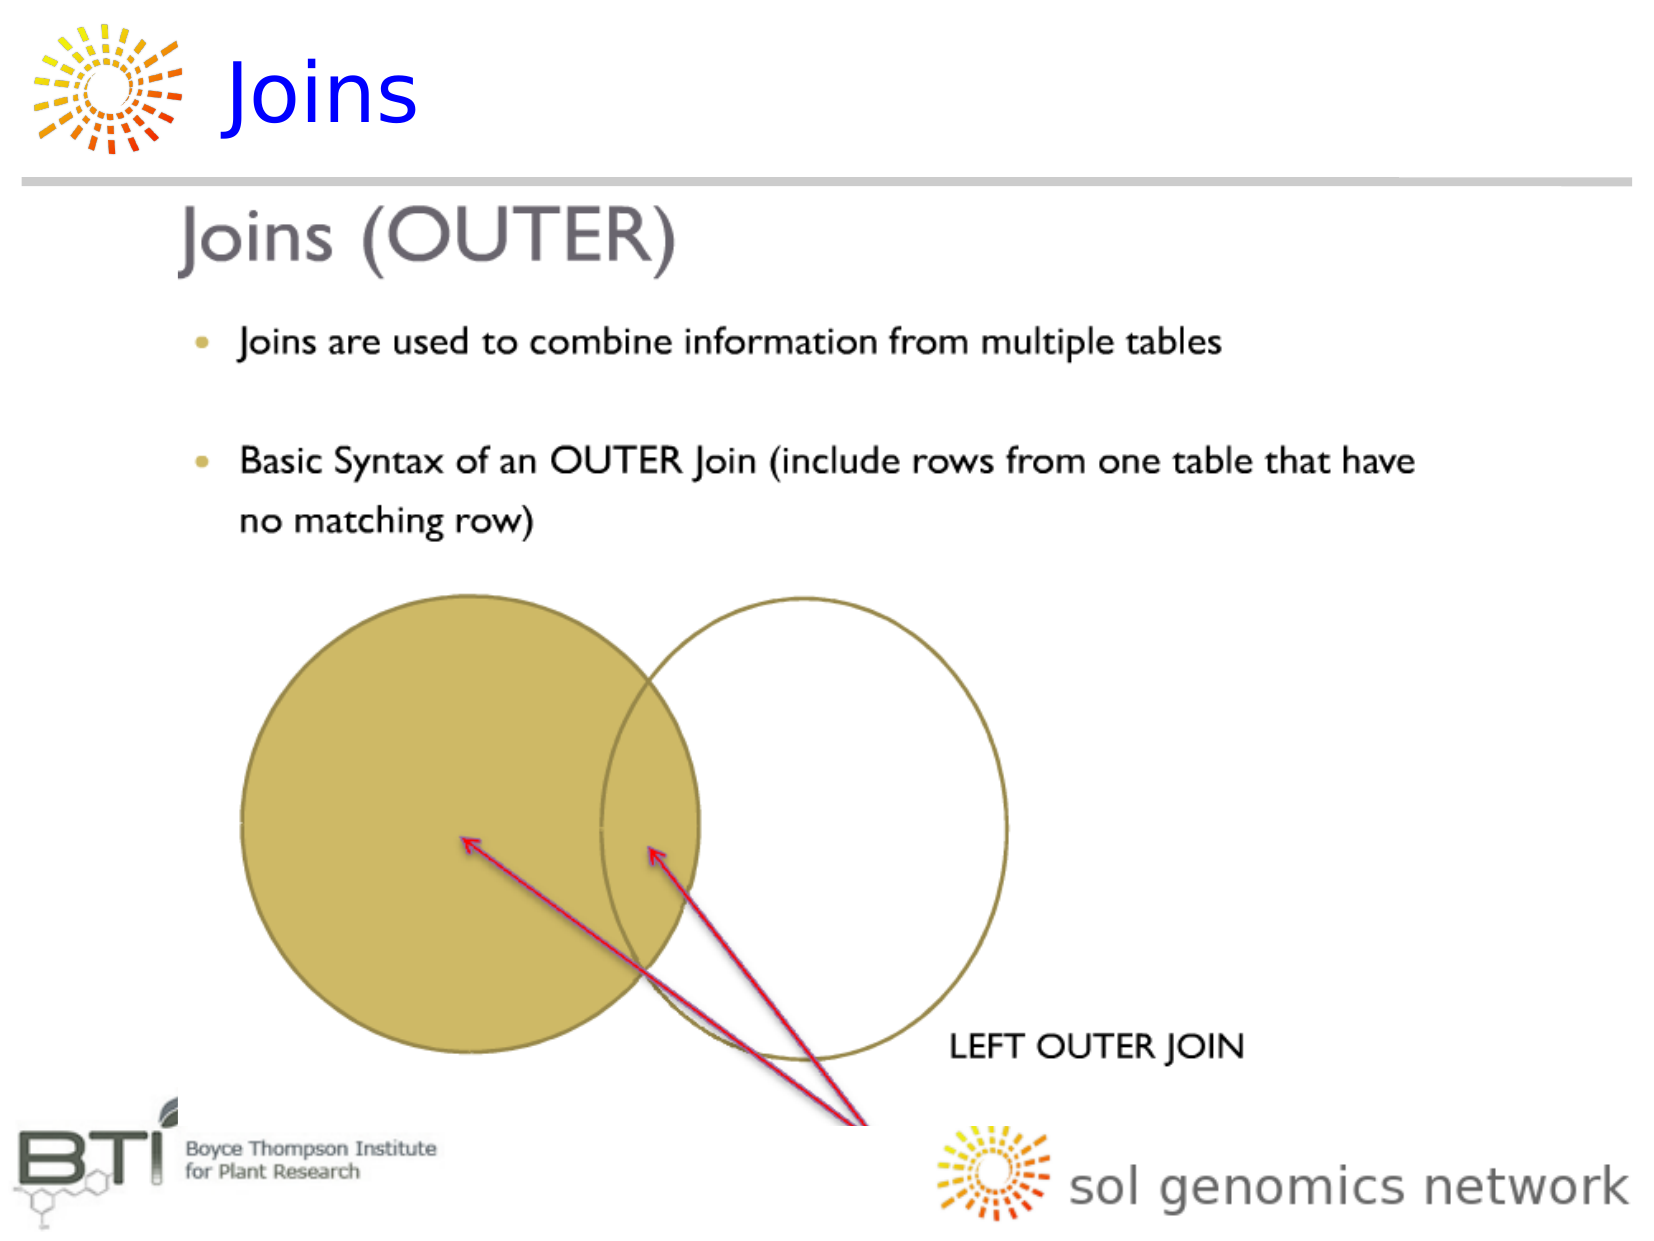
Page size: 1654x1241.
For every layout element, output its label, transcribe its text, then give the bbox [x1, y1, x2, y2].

picture [8, 193, 1642, 1234]
text_box Joins [224, 46, 1623, 159]
picture [32, 22, 184, 156]
